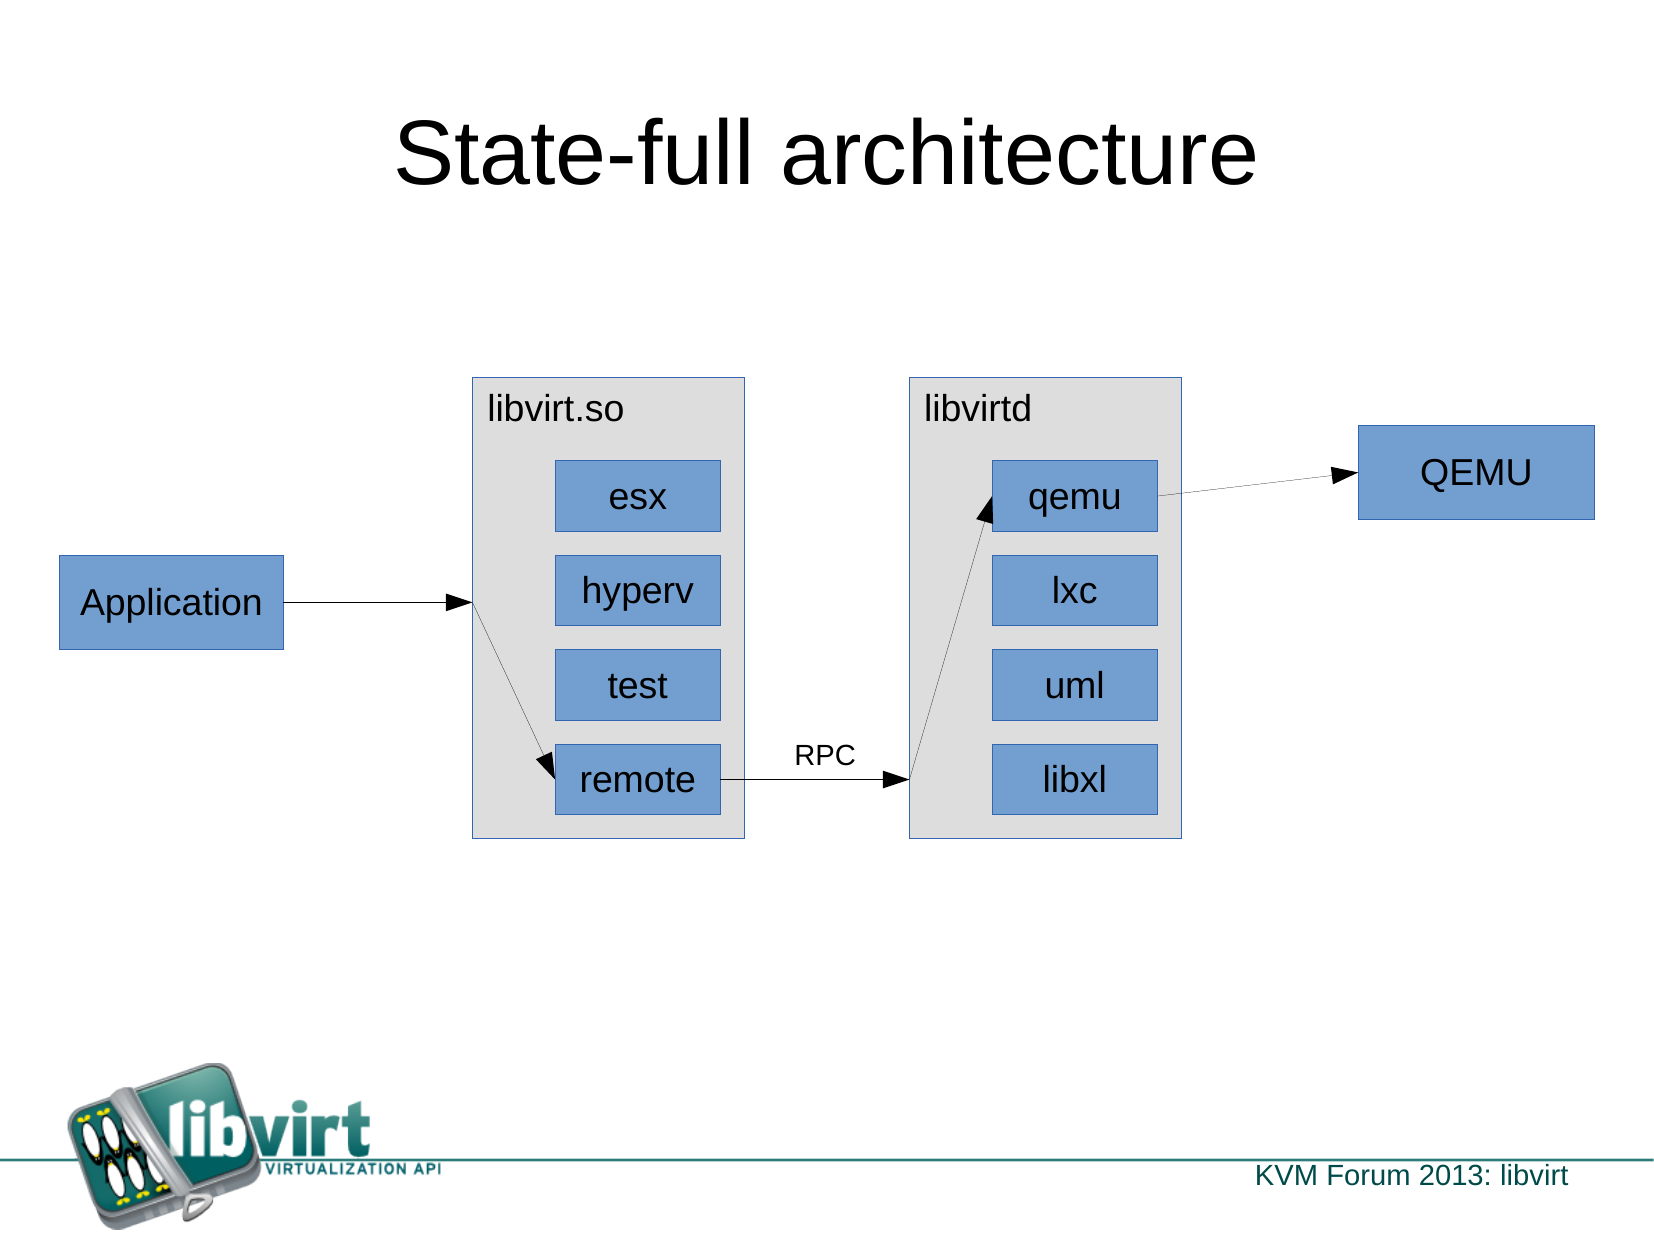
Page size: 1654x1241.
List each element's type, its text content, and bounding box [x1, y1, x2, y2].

text_box remote [555, 744, 721, 815]
text_box RPC [779, 731, 872, 780]
text_box libvirt.so [472, 380, 640, 438]
text_box [472, 377, 745, 779]
text_box libxl [992, 744, 1158, 815]
text_box hyperv [555, 555, 721, 626]
text_box Application [59, 555, 284, 650]
text_box [472, 604, 745, 839]
text_box uml [992, 649, 1158, 721]
text_box [909, 377, 1182, 777]
text_box [909, 494, 1182, 839]
title State-full architecture [82, 49, 1571, 257]
text_box libvirtd [909, 380, 1048, 438]
picture [0, 1063, 1654, 1230]
text_box test [555, 649, 721, 721]
text_box esx [555, 460, 721, 532]
text_box QEMU [1358, 425, 1595, 520]
text_box lxc [992, 555, 1158, 626]
text_box qemu [992, 460, 1158, 532]
